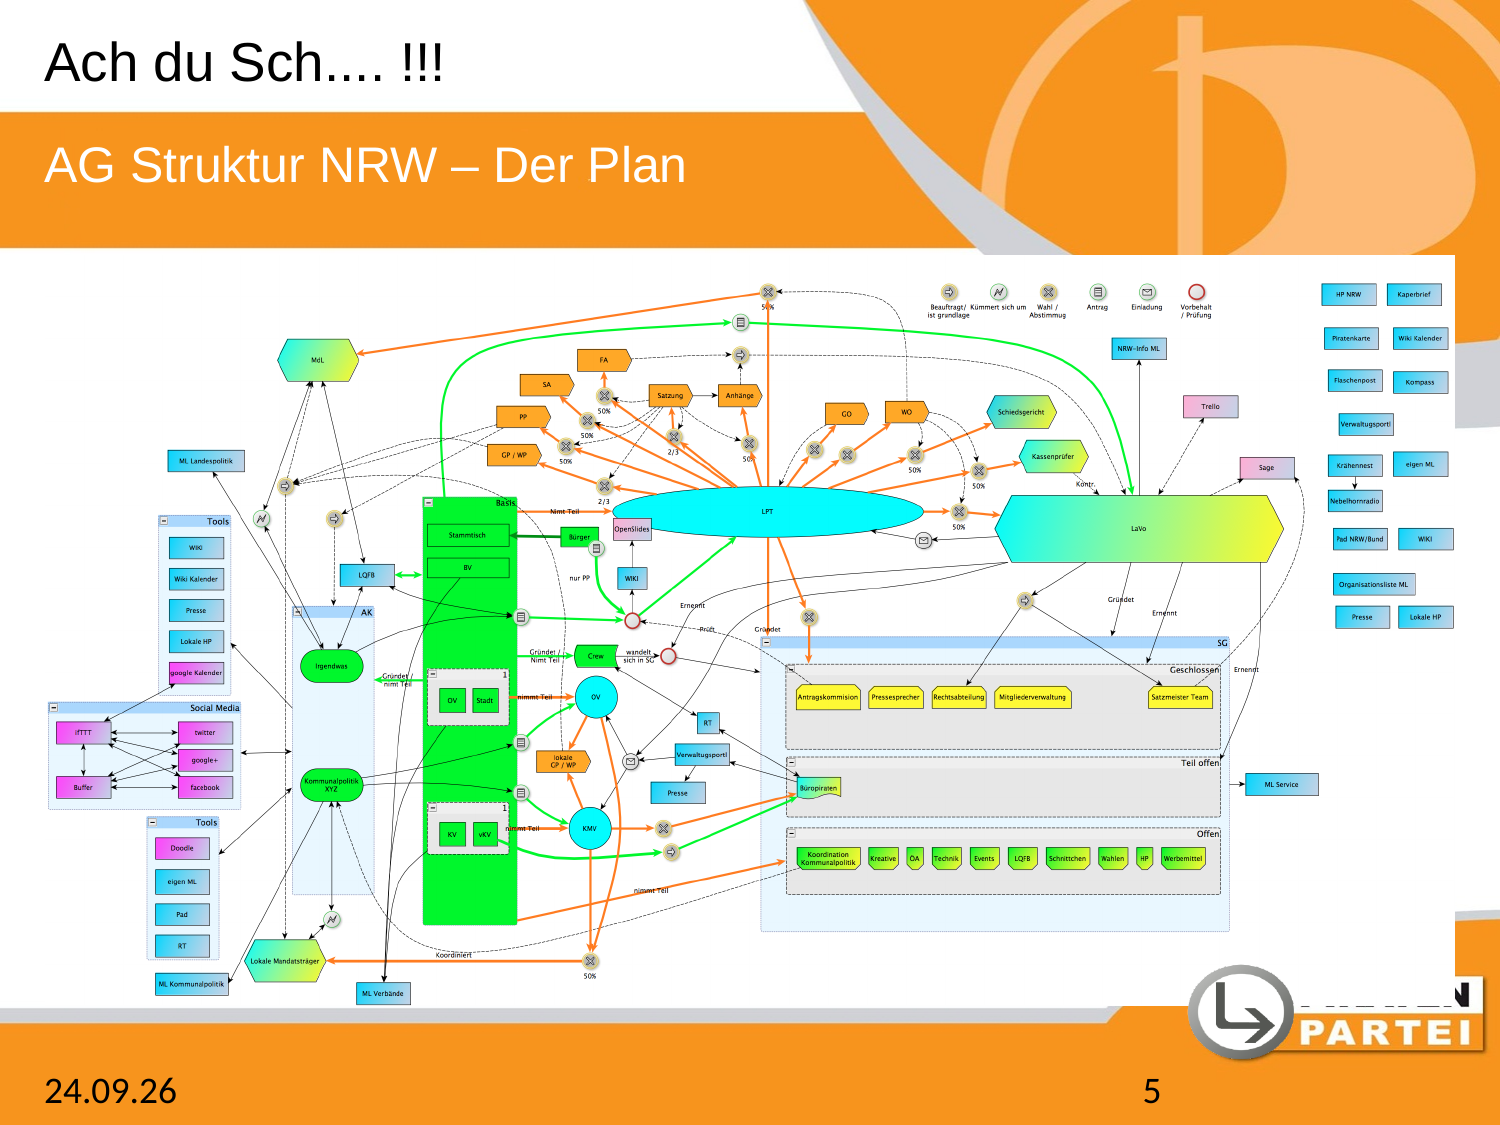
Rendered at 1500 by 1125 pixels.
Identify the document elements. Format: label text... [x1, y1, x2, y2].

list Ach du Sch.... !!! [29, 19, 857, 102]
picture [0, 0, 1500, 1125]
slide_number 01.04.14 [29, 1058, 389, 1103]
title AG Struktur NRW – Der Plan [29, 125, 857, 232]
slide_number <Nummer> [1128, 1058, 1478, 1103]
